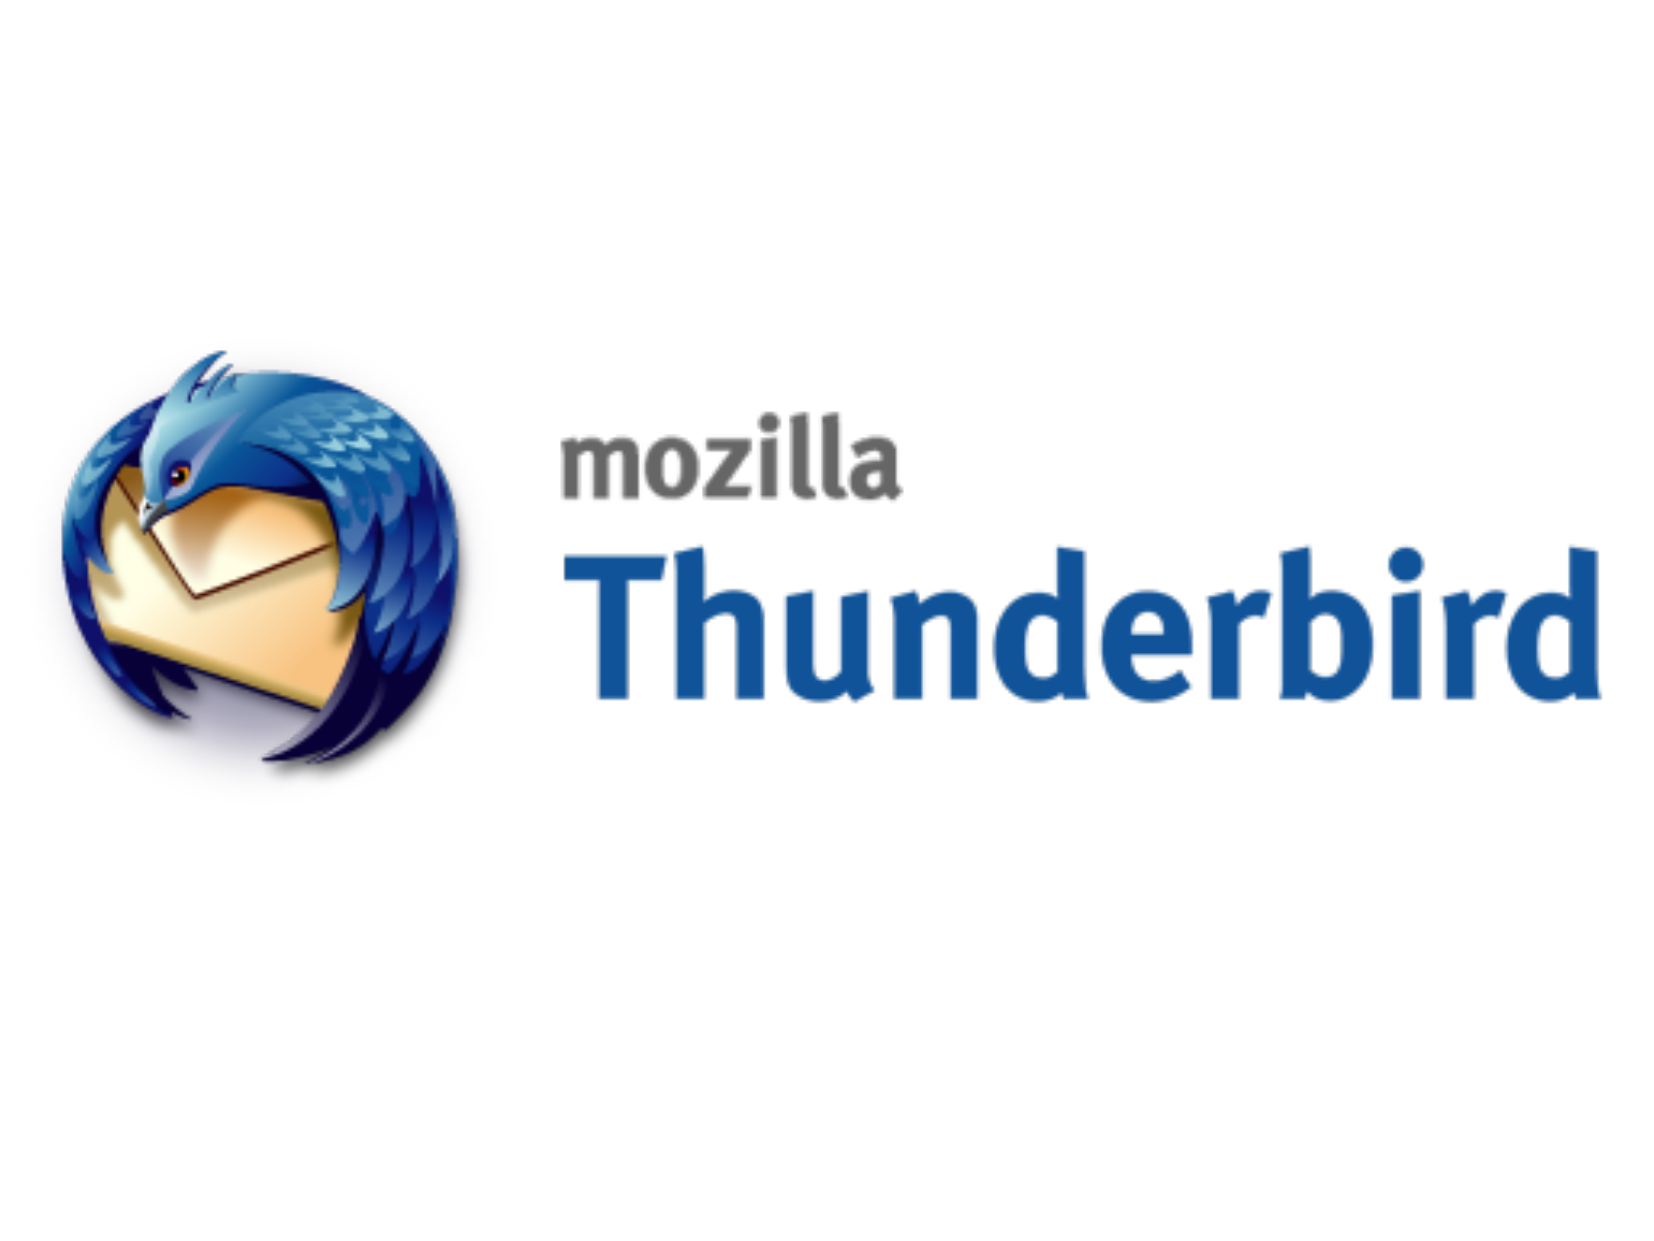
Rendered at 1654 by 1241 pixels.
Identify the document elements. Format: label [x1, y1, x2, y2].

picture [0, 262, 1654, 881]
